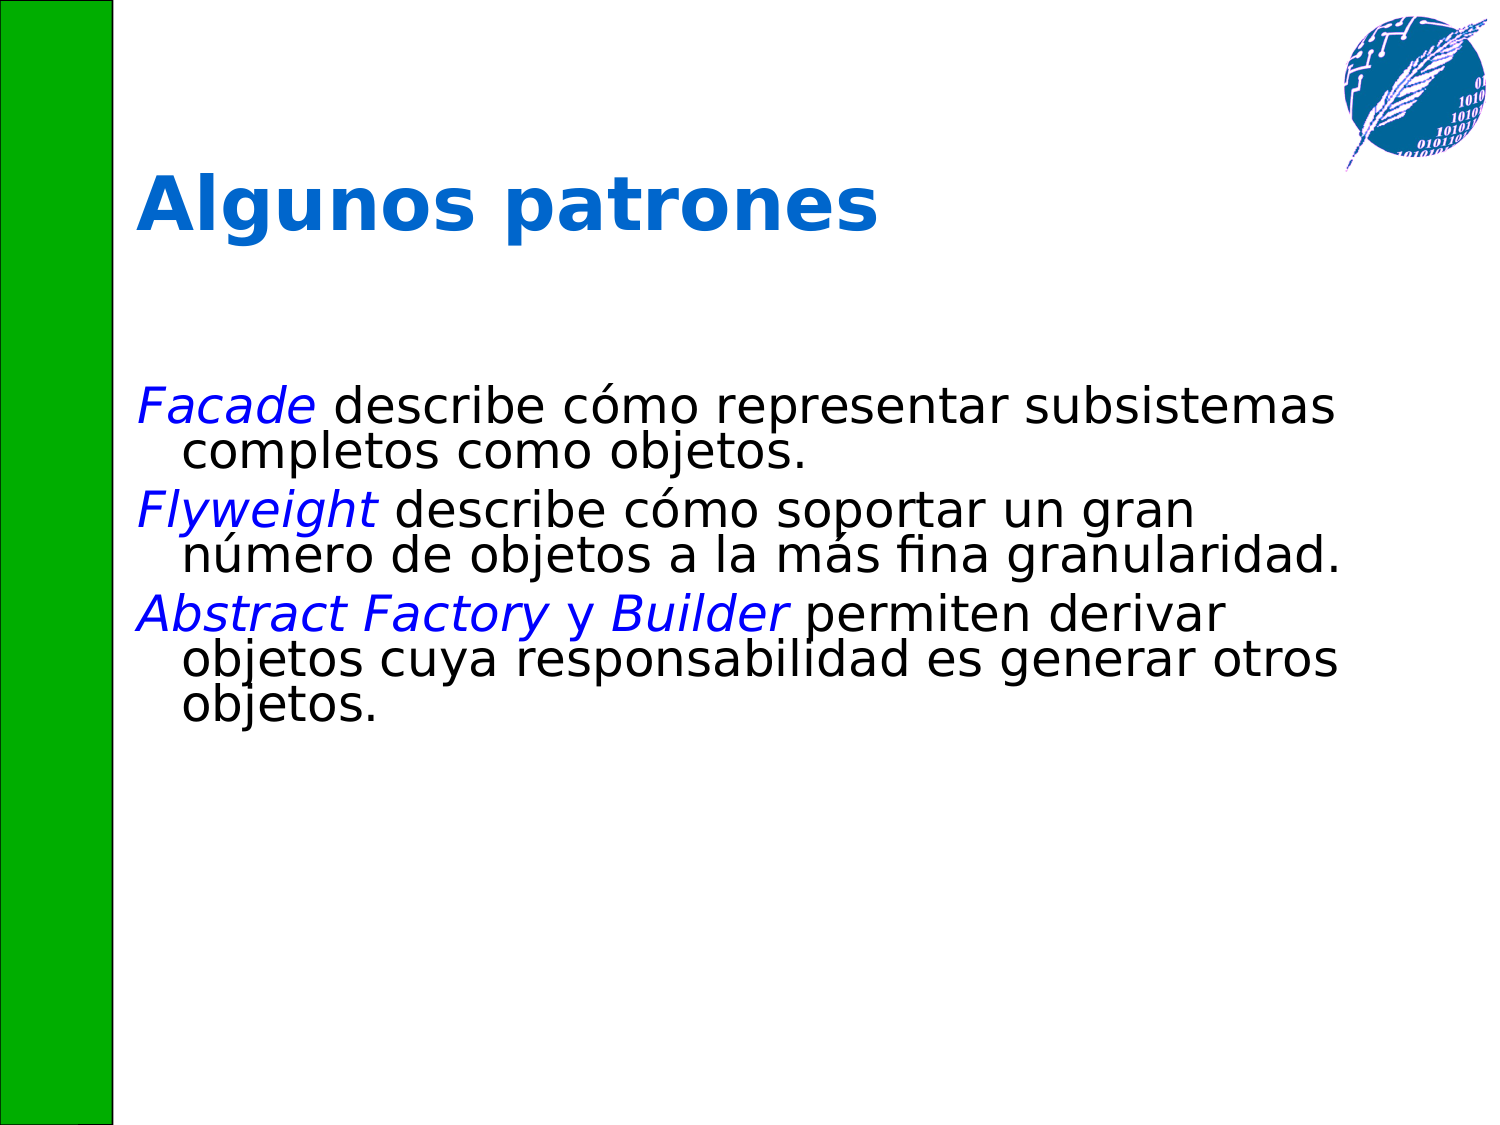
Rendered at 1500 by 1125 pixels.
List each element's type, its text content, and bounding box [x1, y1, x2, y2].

picture [1341, 15, 1488, 172]
picture [1417, 140, 1425, 149]
title Algunos patrones [136, 126, 1411, 299]
list Facade describe cómo representar subsistemas completos como objetos. Flyweight describe cómo soportar un gran número de objetos a la más fina granularidad. Abstract Factory y Builder permiten derivar objetos cuya responsabilidad es generar otros objetos. [137, 387, 1397, 1042]
